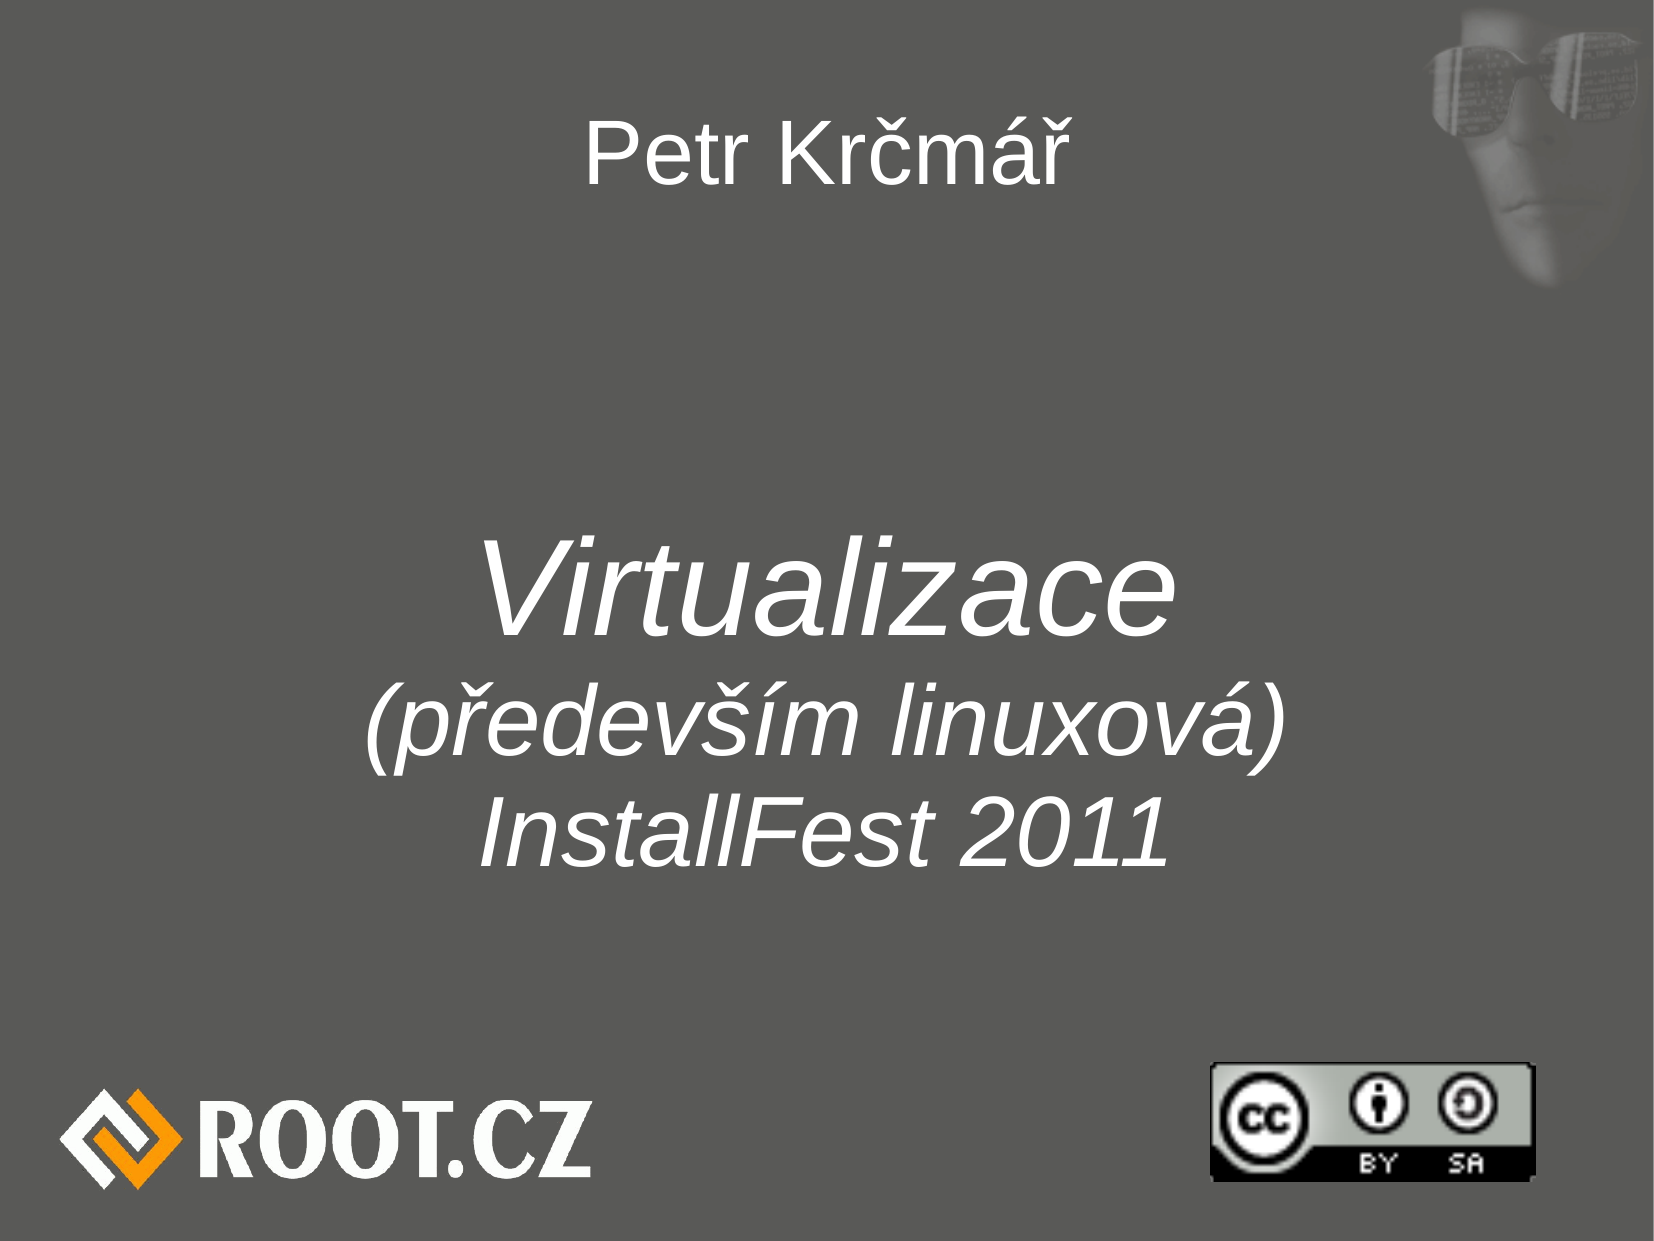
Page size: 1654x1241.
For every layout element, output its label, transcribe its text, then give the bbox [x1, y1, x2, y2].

subtitle Virtualizace (především linuxová) InstallFest 2011 [82, 290, 1571, 1109]
title Petr Krčmář [82, 49, 1571, 257]
picture [0, 0, 1654, 1241]
